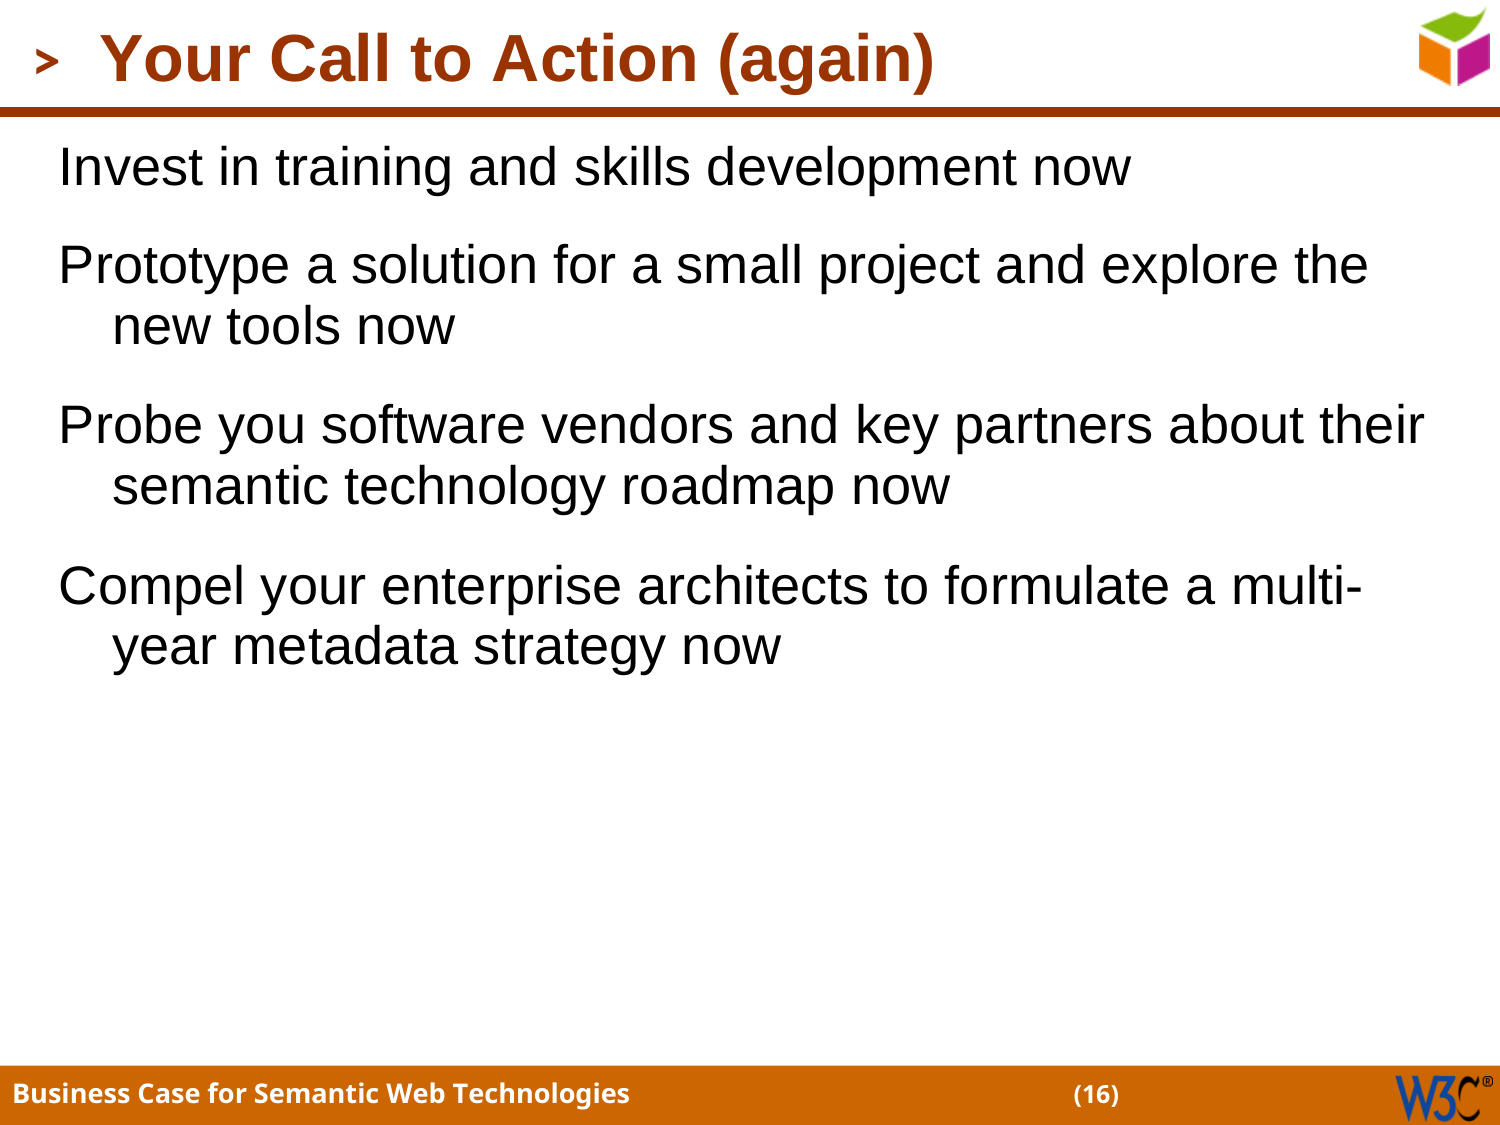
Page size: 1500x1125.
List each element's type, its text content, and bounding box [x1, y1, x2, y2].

picture [1419, 5, 1490, 86]
title Your Call to Action (again)‏ [84, 0, 1354, 115]
list Invest in training and skills development now Prototype a solution for a small project and explore the new tools now Probe you software vendors and key partners about their semantic technology roadmap now Compel your enterprise architects to formulate a multi-year metadata strategy now [26, 133, 1473, 1044]
picture [1392, 1073, 1497, 1125]
